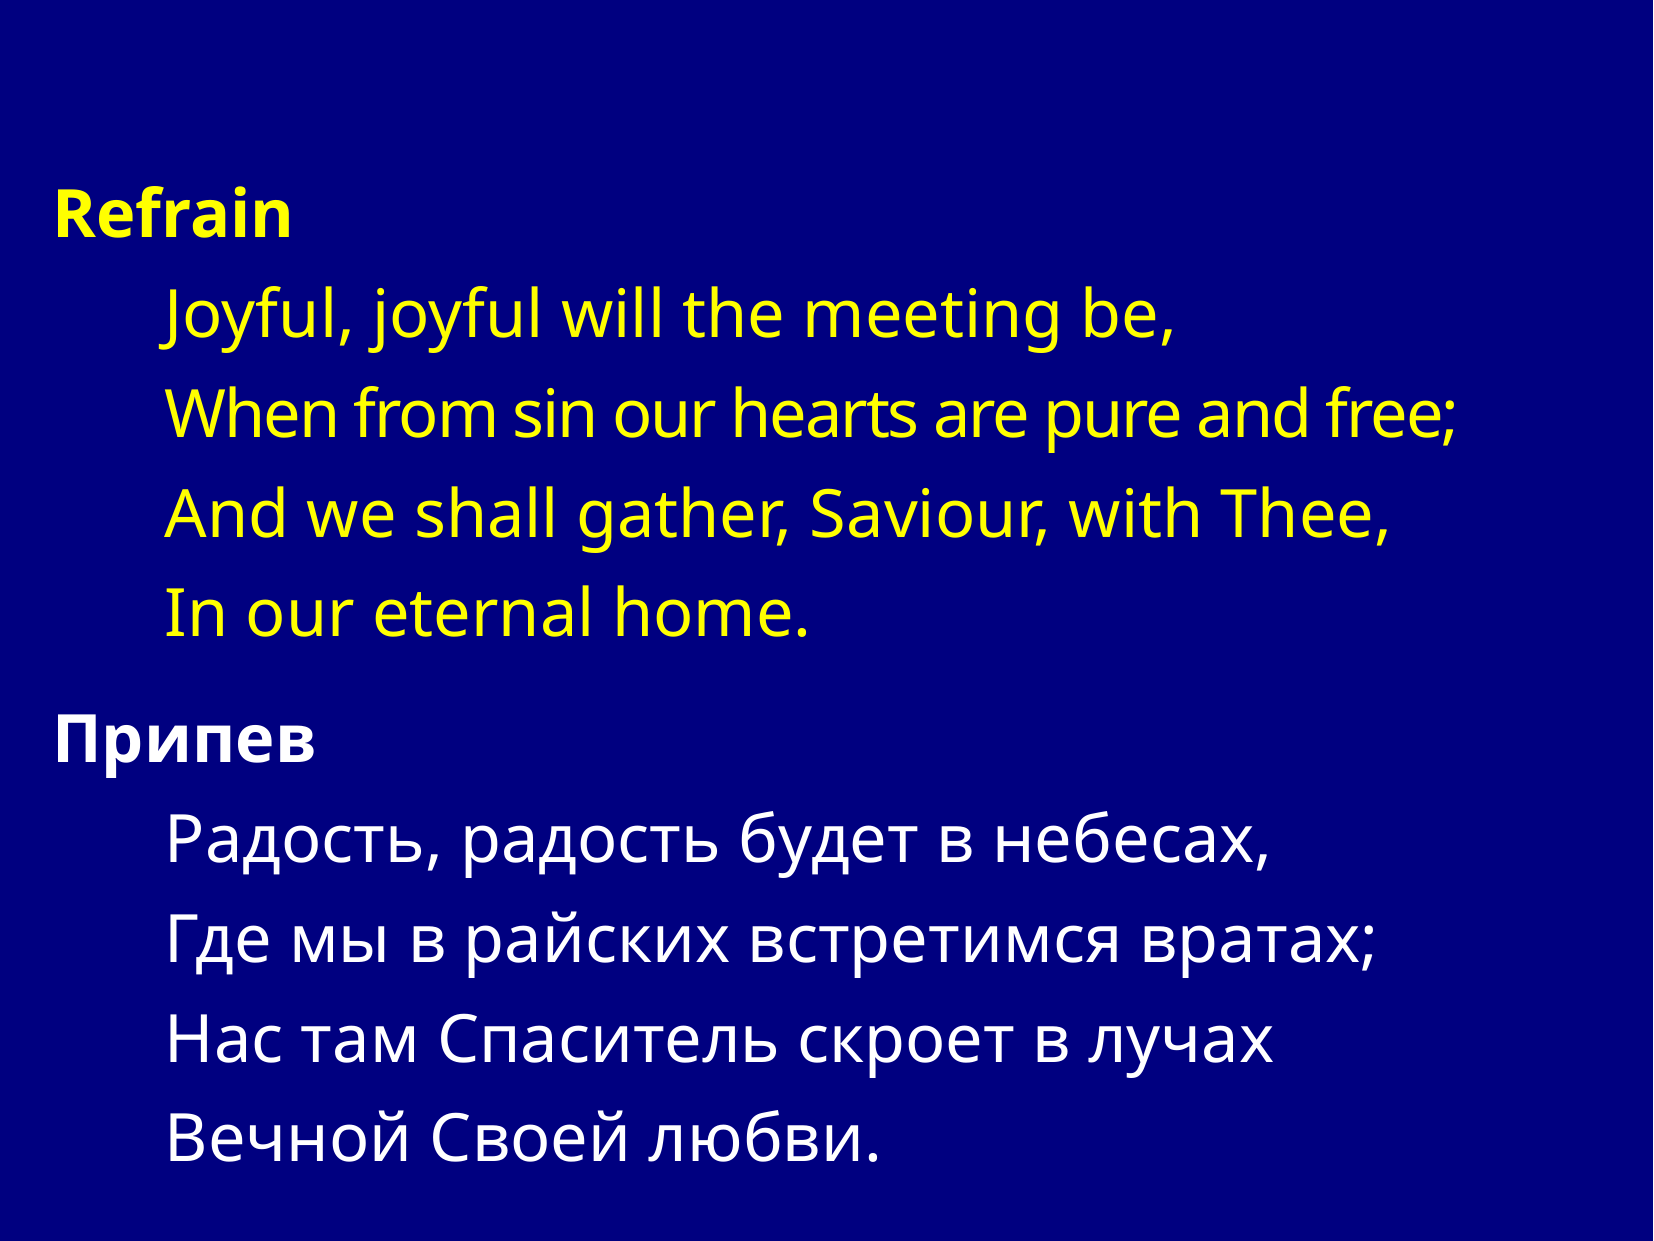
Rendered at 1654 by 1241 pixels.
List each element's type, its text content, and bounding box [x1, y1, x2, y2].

text_box Припев Радость, радость будет в небесах, Где мы в райских встретимся вратах; Нас там Спаситель скроет в лучах Вечной Своей любви. [37, 675, 1576, 1163]
text_box Refrain Joyful, joyful will the meeting be, When from sin our hearts are pure and free; And we shall gather, Saviour, with Thee, In our eternal home. [37, 150, 1653, 638]
